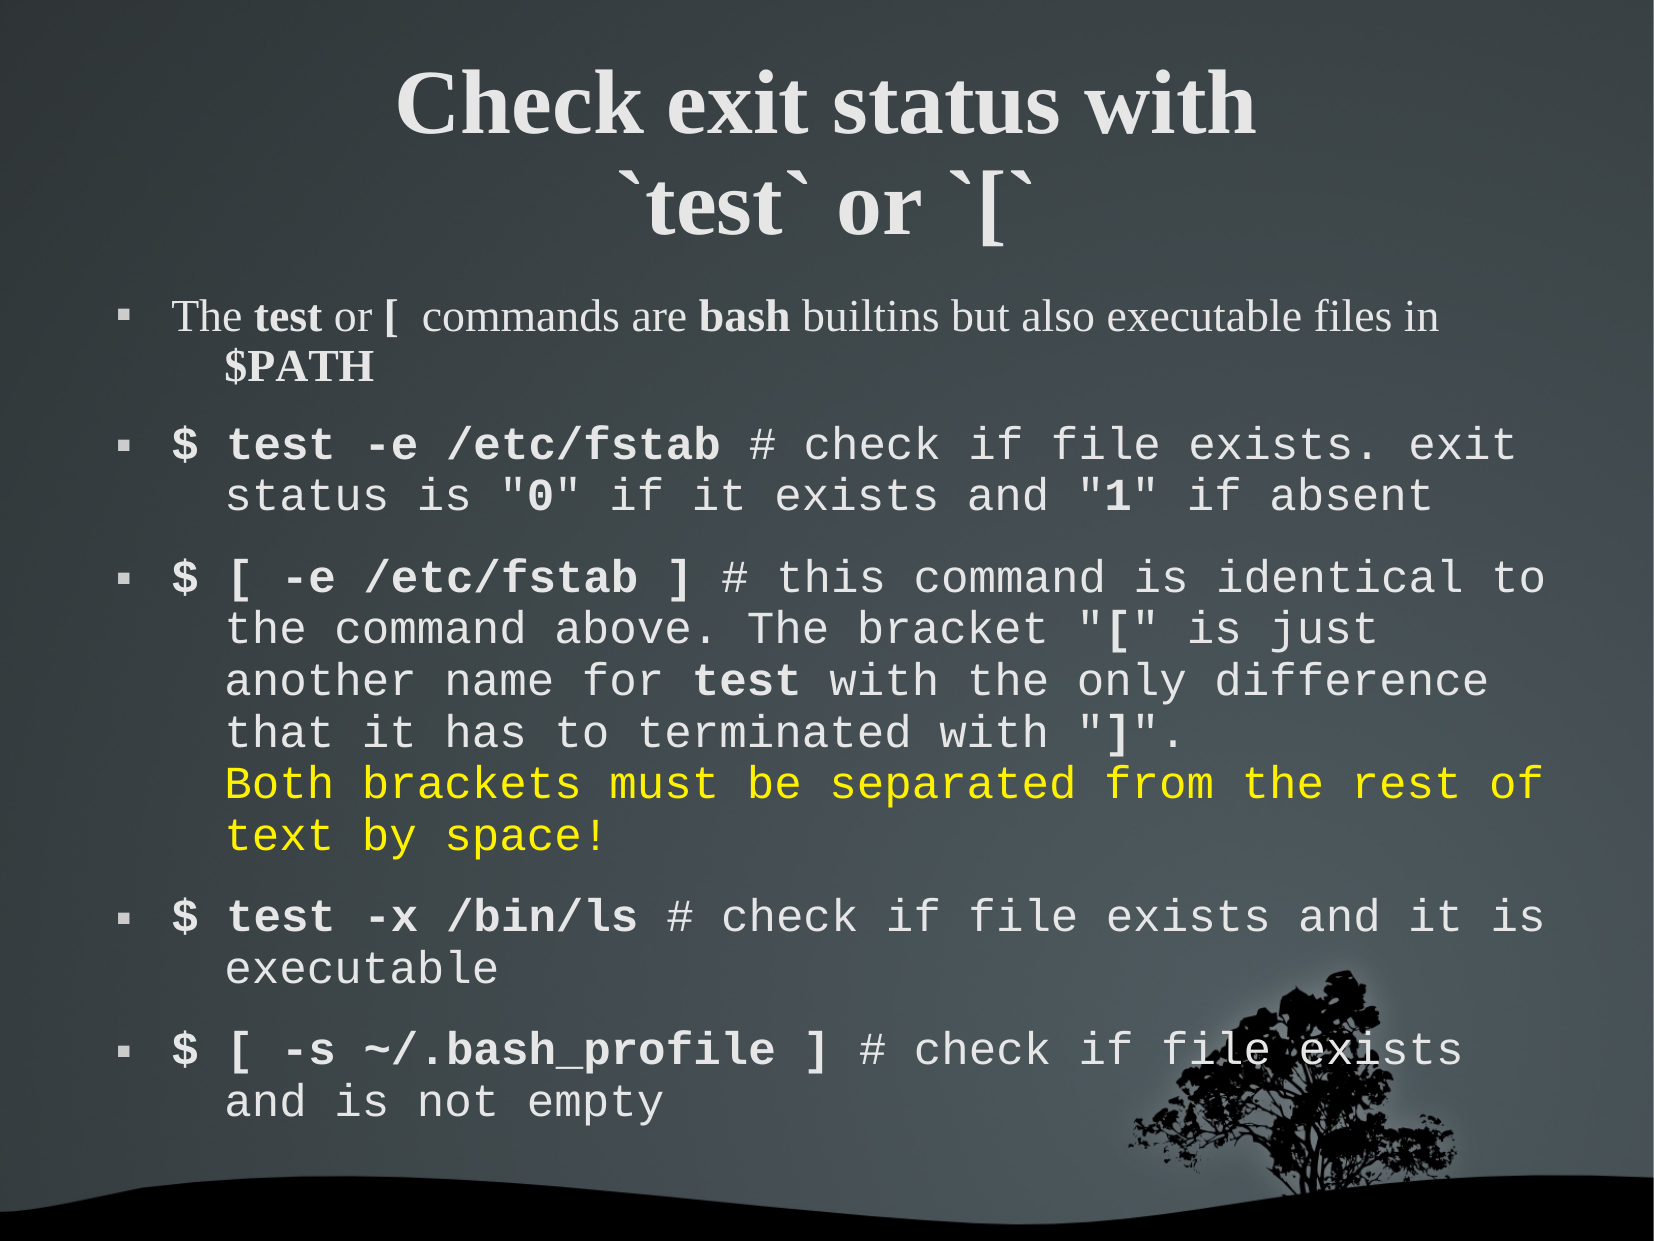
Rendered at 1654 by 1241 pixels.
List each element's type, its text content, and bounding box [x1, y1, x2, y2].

picture [0, 0, 1654, 1241]
title Check exit status with `test` or `[` [82, 33, 1571, 273]
list The test or [ commands are bash builtins but also executable files in $PATH $ test -e /etc/fstab # check if file exists. exit status is "0" if it exists and "1" if absent $ [ -e /etc/fstab ] # this command is identical to the command above. The bracket "[" is just another name for test with the only difference that it has to terminated with "]". Both brackets must be separated from the rest of text by space! $ test -x /bin/ls # check if file exists and it is executable $ [ -s ~/.bash_profile ] # check if file exists and is not empty [82, 290, 1571, 1177]
